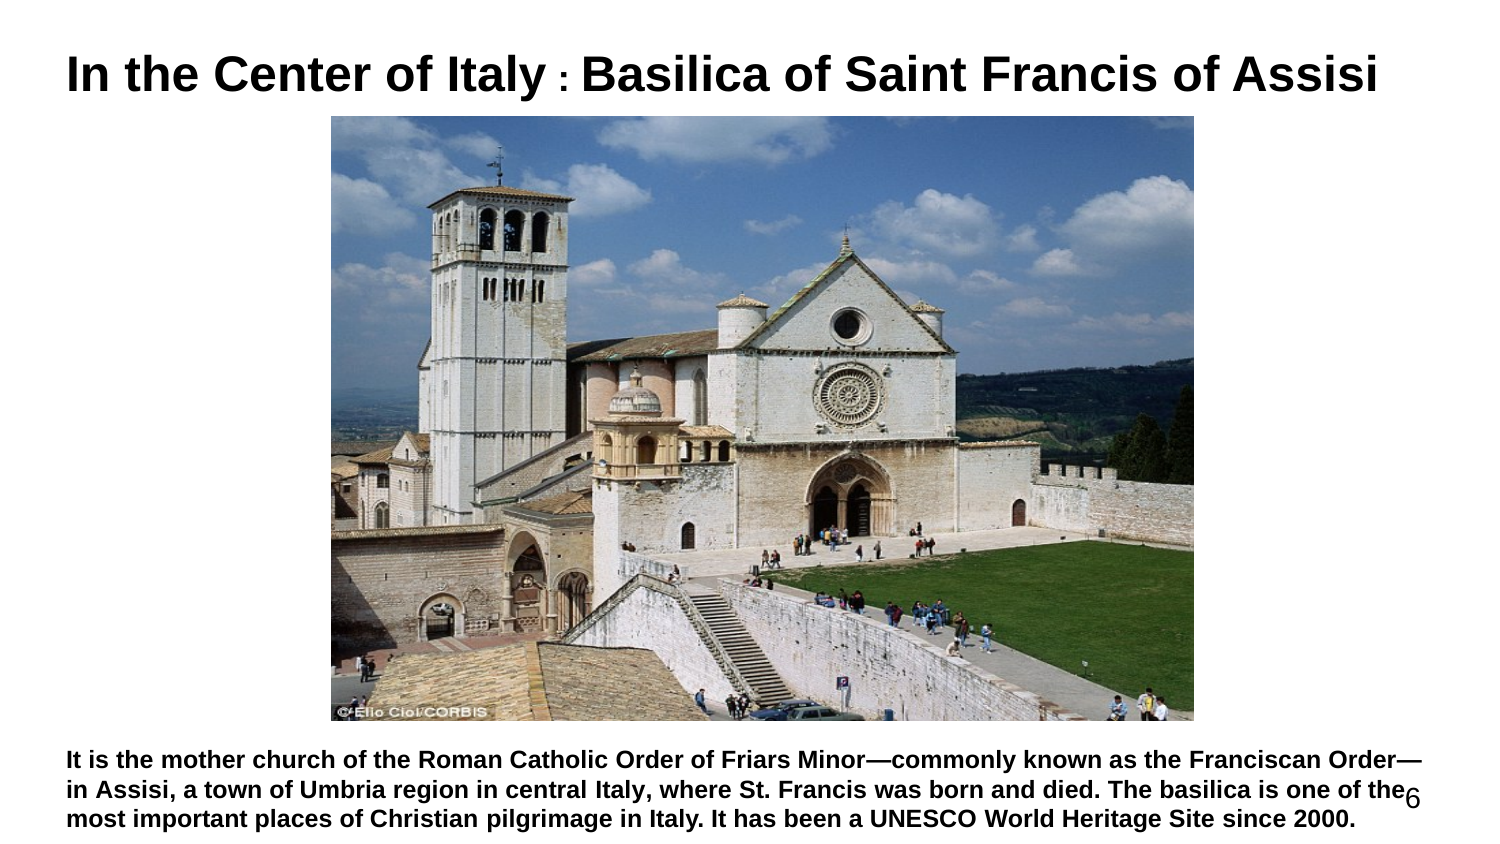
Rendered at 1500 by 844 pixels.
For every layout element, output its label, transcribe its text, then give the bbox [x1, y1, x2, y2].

list It is the mother church of the Roman Catholic Order of Friars Minor—commonly known as the Franciscan Order—in Assisi, a town of Umbria region in central Italy, where St. Francis was born and died. The basilica is one of the most important places of Christian pilgrimage in Italy. It has been a UNESCO World Heritage Site since 2000. [51, 189, 1449, 844]
slide_number 18 [1389, 764, 1480, 830]
picture [331, 116, 1194, 721]
title In the Center of Italy : Basilica of Saint Francis of Assisi [51, 17, 1449, 117]
